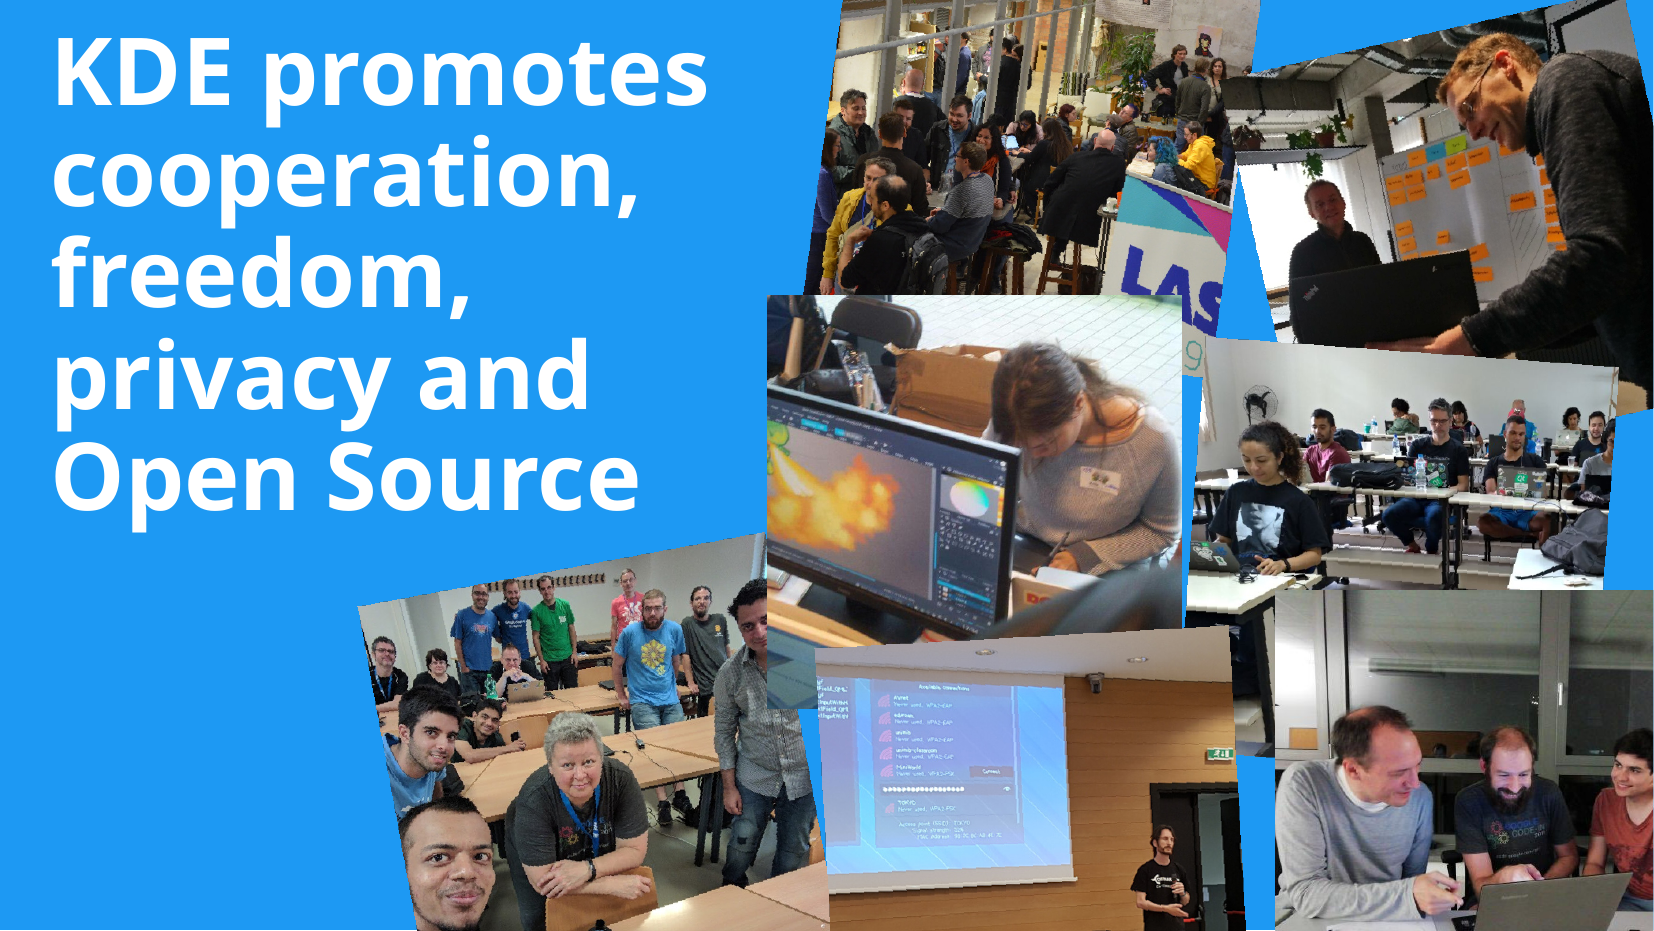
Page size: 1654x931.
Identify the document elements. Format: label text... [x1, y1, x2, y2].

title KDE promotes cooperation, freedom, privacy and Open Source [35, 59, 827, 497]
picture [357, 0, 1654, 931]
